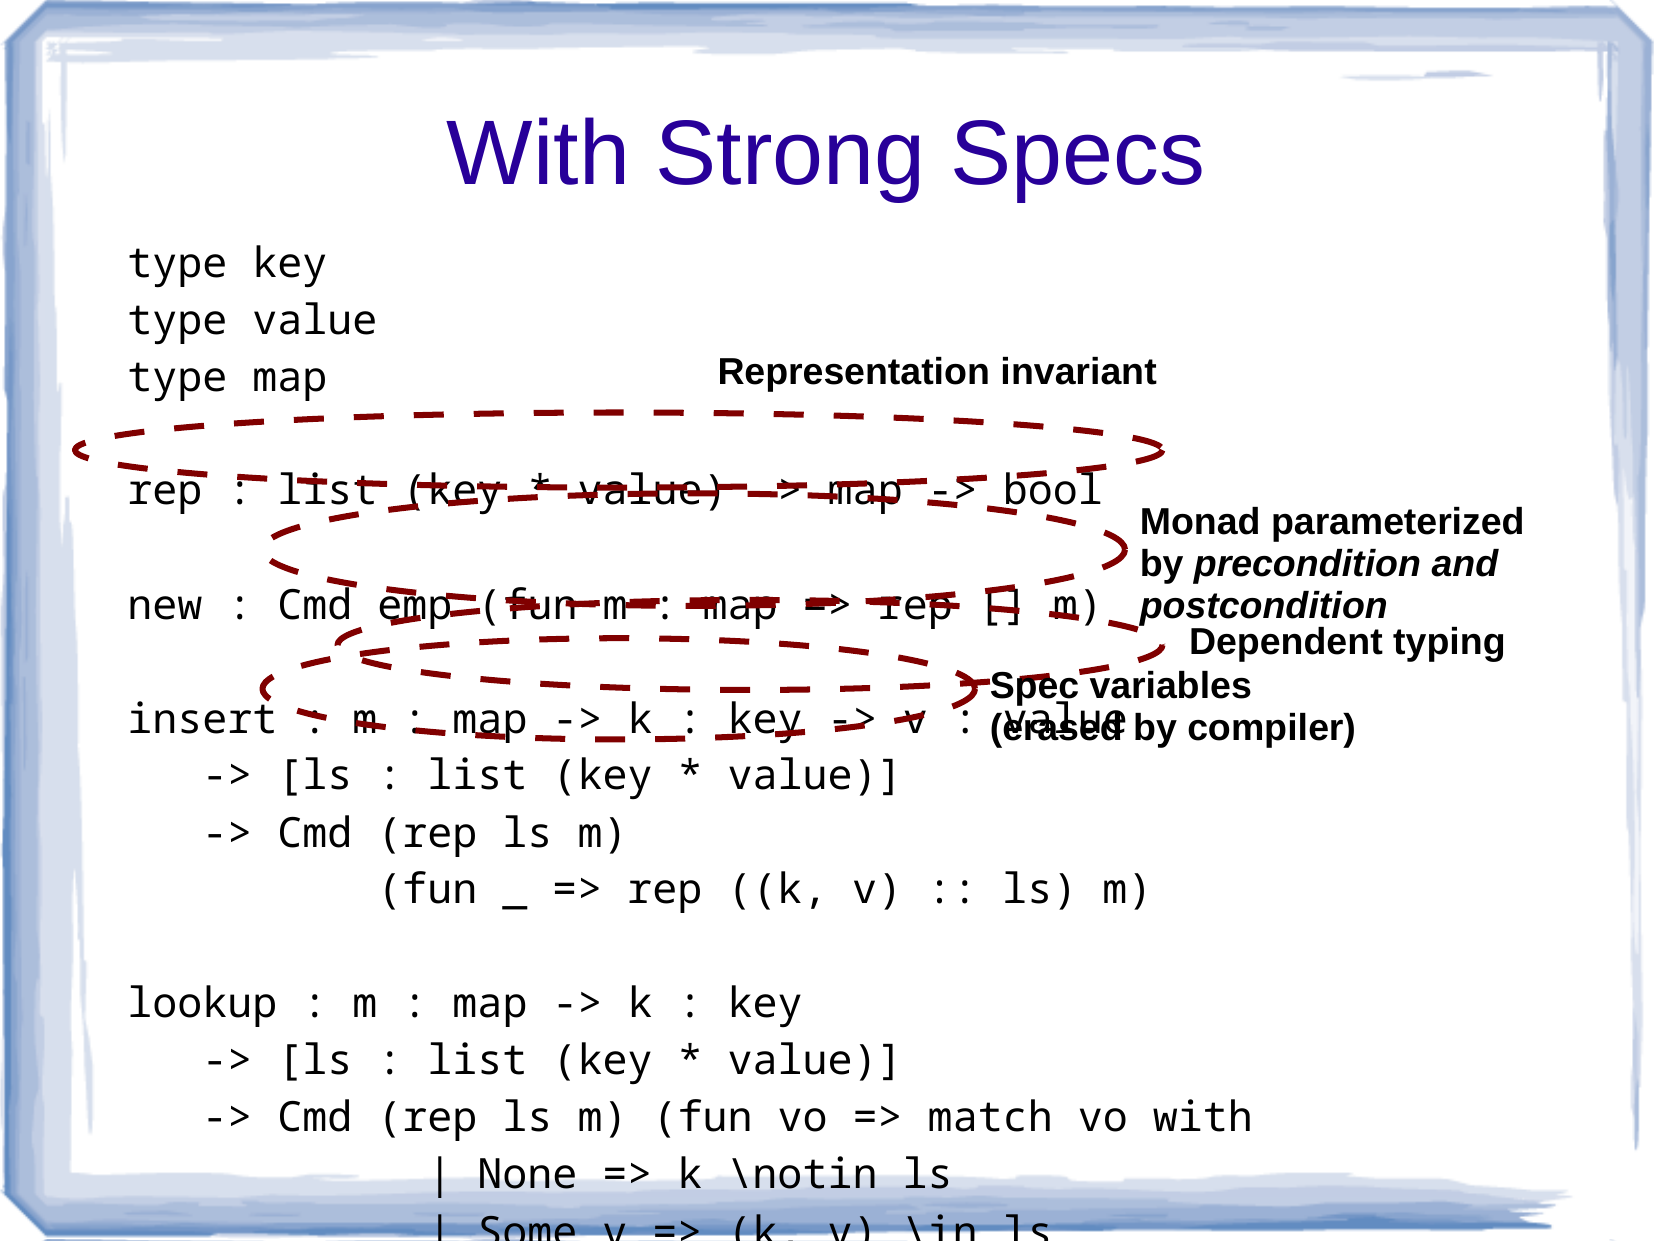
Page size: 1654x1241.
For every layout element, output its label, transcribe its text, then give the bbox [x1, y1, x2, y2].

picture [508, 1226, 521, 1241]
text_box Representation invariant [702, 343, 1191, 407]
text_box Monad parameterized by precondition and postcondition [1125, 493, 1576, 653]
picture [959, 1226, 970, 1241]
title With Strong Specs [82, 56, 1571, 250]
text_box type key type value type map rep : list (key * value) -> map -> bool new : Cmd emp (fun m : map => rep [] m) insert : m : map -> k : key -> v : value -> [ls : list (key * value)] -> Cmd (rep ls m) (fun _ => rep ((k, v) :: ls) m) lookup : m : map -> k : key -> [ls : list (key * value)] -> Cmd (rep ls m) (fun vo => match vo with | None => k \notin ls | Some v => (k, v) \in ls end) [112, 225, 1576, 1163]
picture [532, 1227, 538, 1241]
text_box Spec variables (erased by compiler) [975, 657, 1388, 770]
picture [541, 1227, 547, 1241]
picture [0, 0, 1654, 1241]
picture [558, 1226, 571, 1233]
text_box Dependent typing [1174, 612, 1550, 677]
